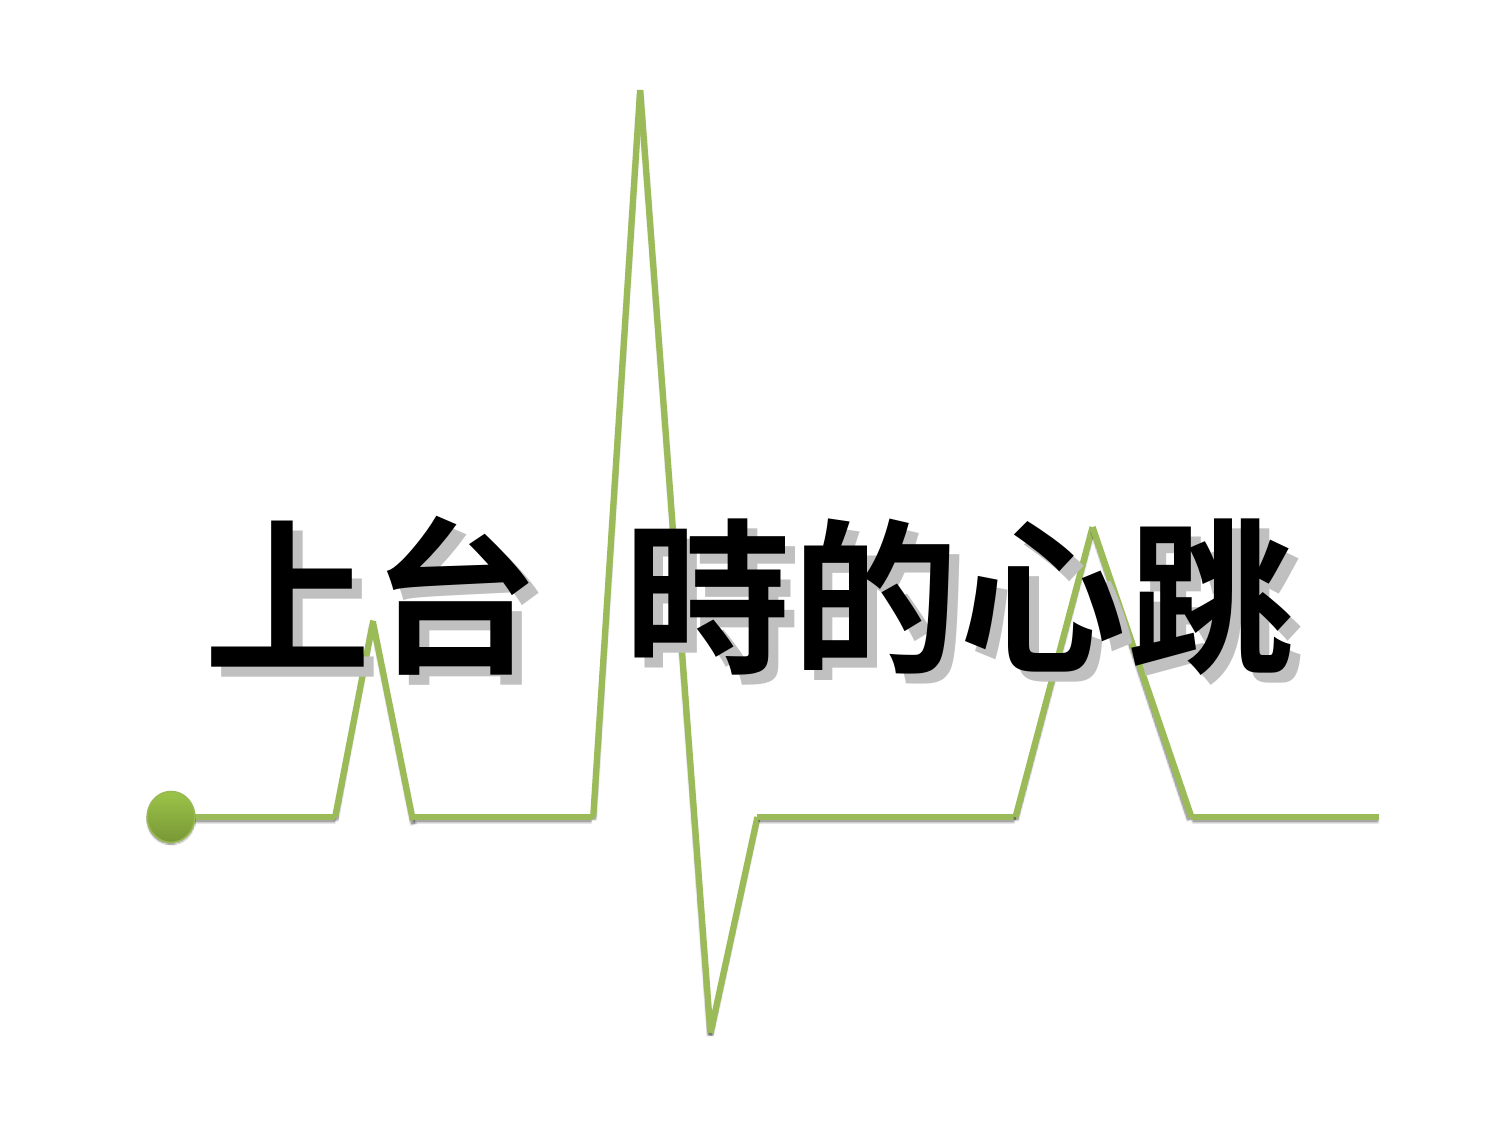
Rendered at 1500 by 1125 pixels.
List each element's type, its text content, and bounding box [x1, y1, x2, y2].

text_box 上台 時的心跳 [190, 487, 1310, 702]
text_box [147, 791, 195, 843]
